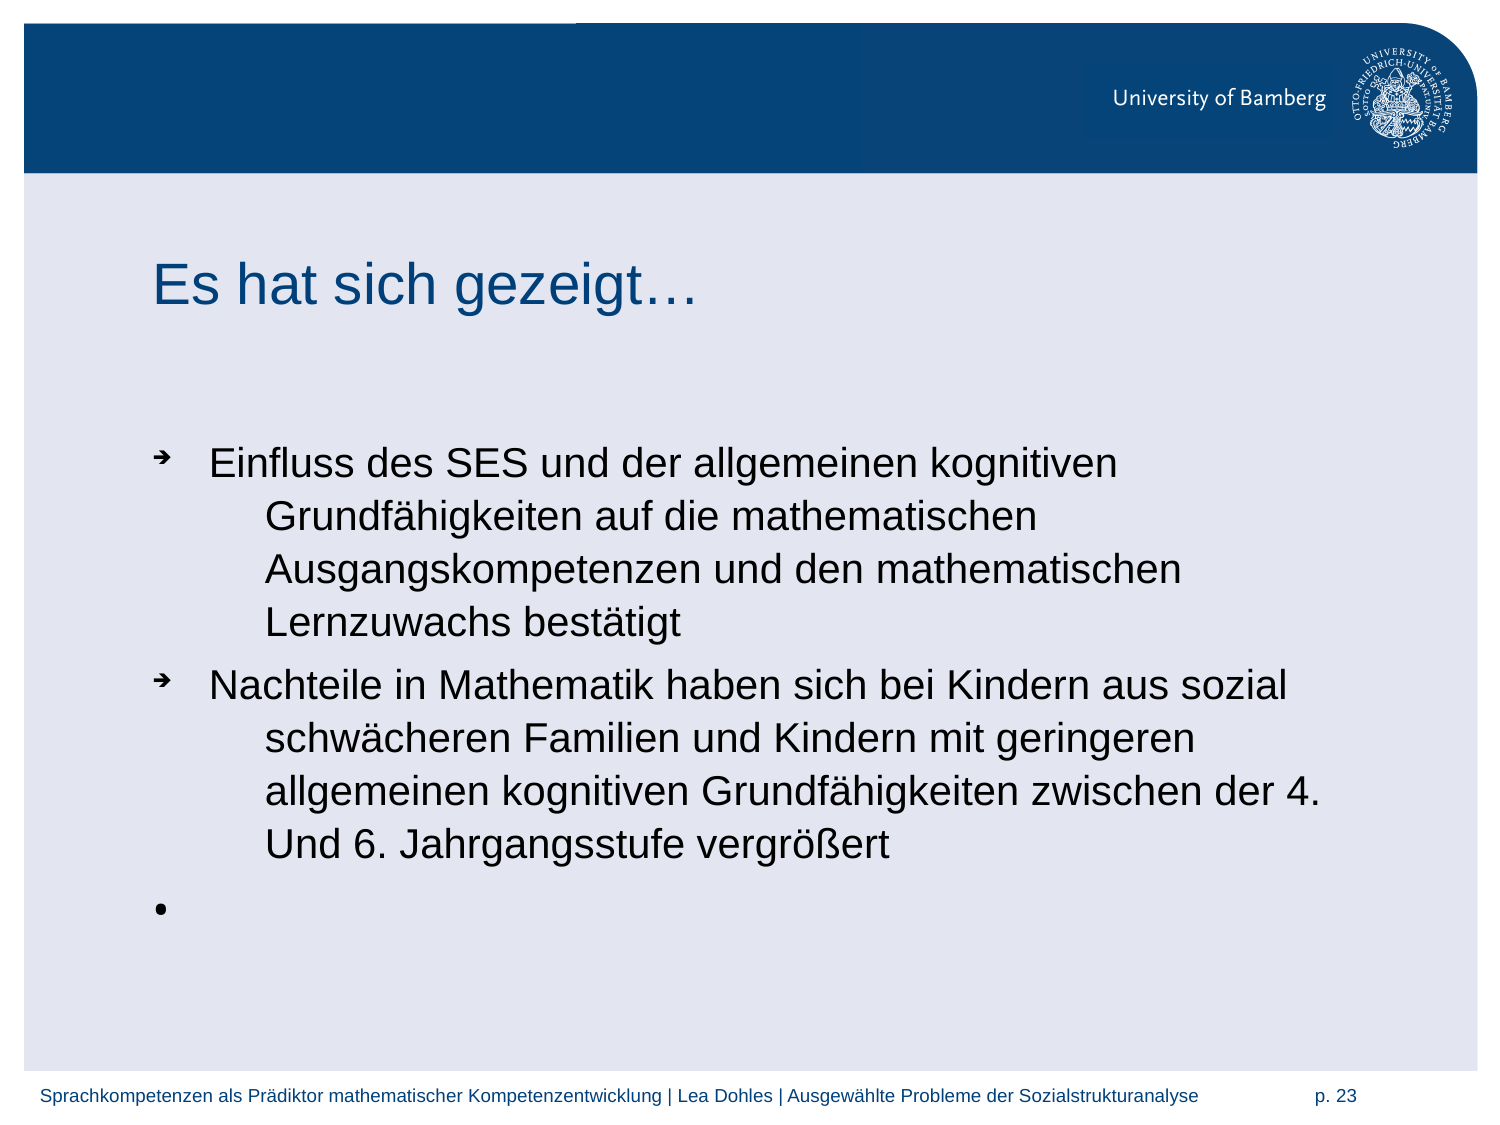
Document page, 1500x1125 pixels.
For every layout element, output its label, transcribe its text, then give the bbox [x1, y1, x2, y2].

title Es hat sich gezeigt… [137, 187, 1363, 376]
list Einfluss des SES und der allgemeinen kognitiven Grundfähigkeiten auf die mathematischen Ausgangskompetenzen und den mathematischen Lernzuwachs bestätigt Nachteile in Mathematik haben sich bei Kindern aus sozial schwächeren Familien und Kindern mit geringeren allgemeinen kognitiven Grundfähigkeiten zwischen der 4. Und 6. Jahrgangsstufe vergrößert [137, 425, 1363, 1008]
